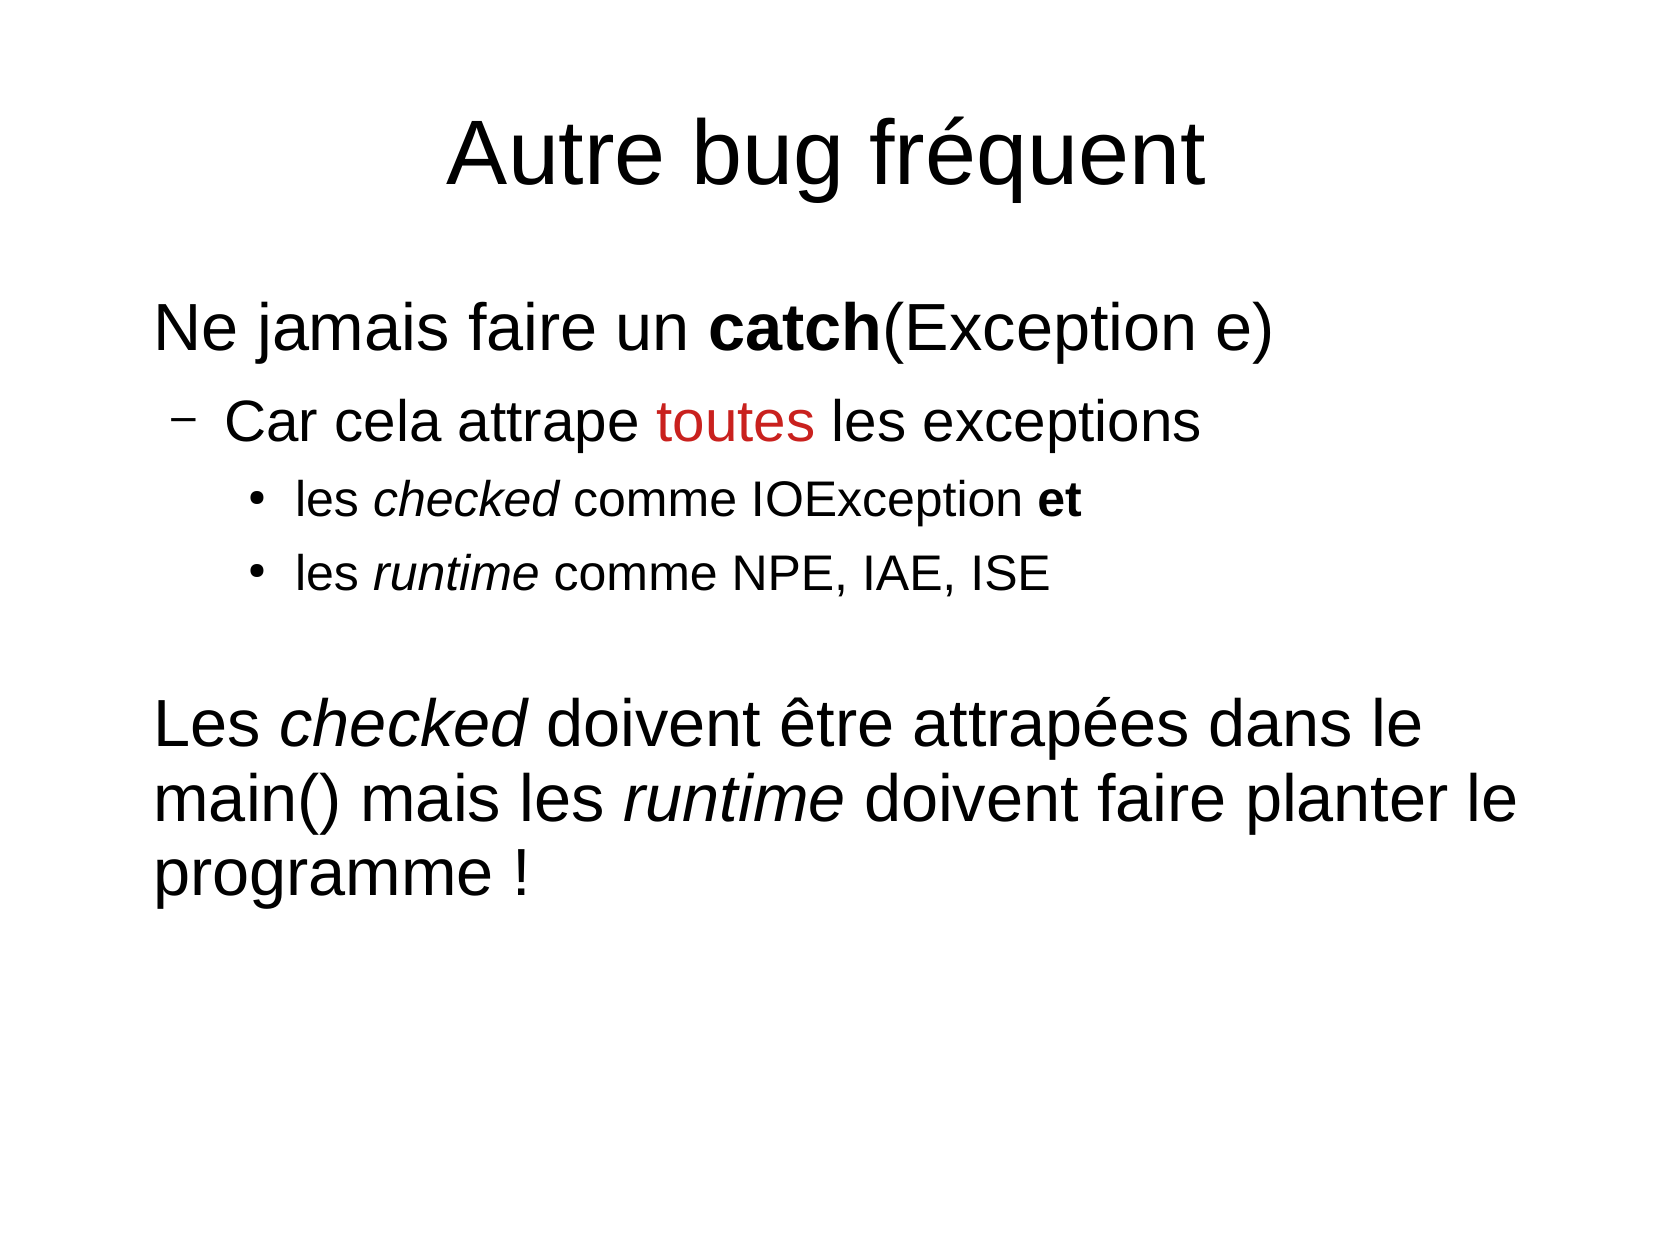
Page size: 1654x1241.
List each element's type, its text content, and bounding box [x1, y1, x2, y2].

title Autre bug fréquent [82, 49, 1571, 257]
list Ne jamais faire un catch(Exception e) Car cela attrape toutes les exceptions les checked comme IOException et les runtime comme NPE, IAE, ISE Les checked doivent être attrapées dans le main() mais les runtime doivent faire planter le programme ! [82, 290, 1571, 1010]
